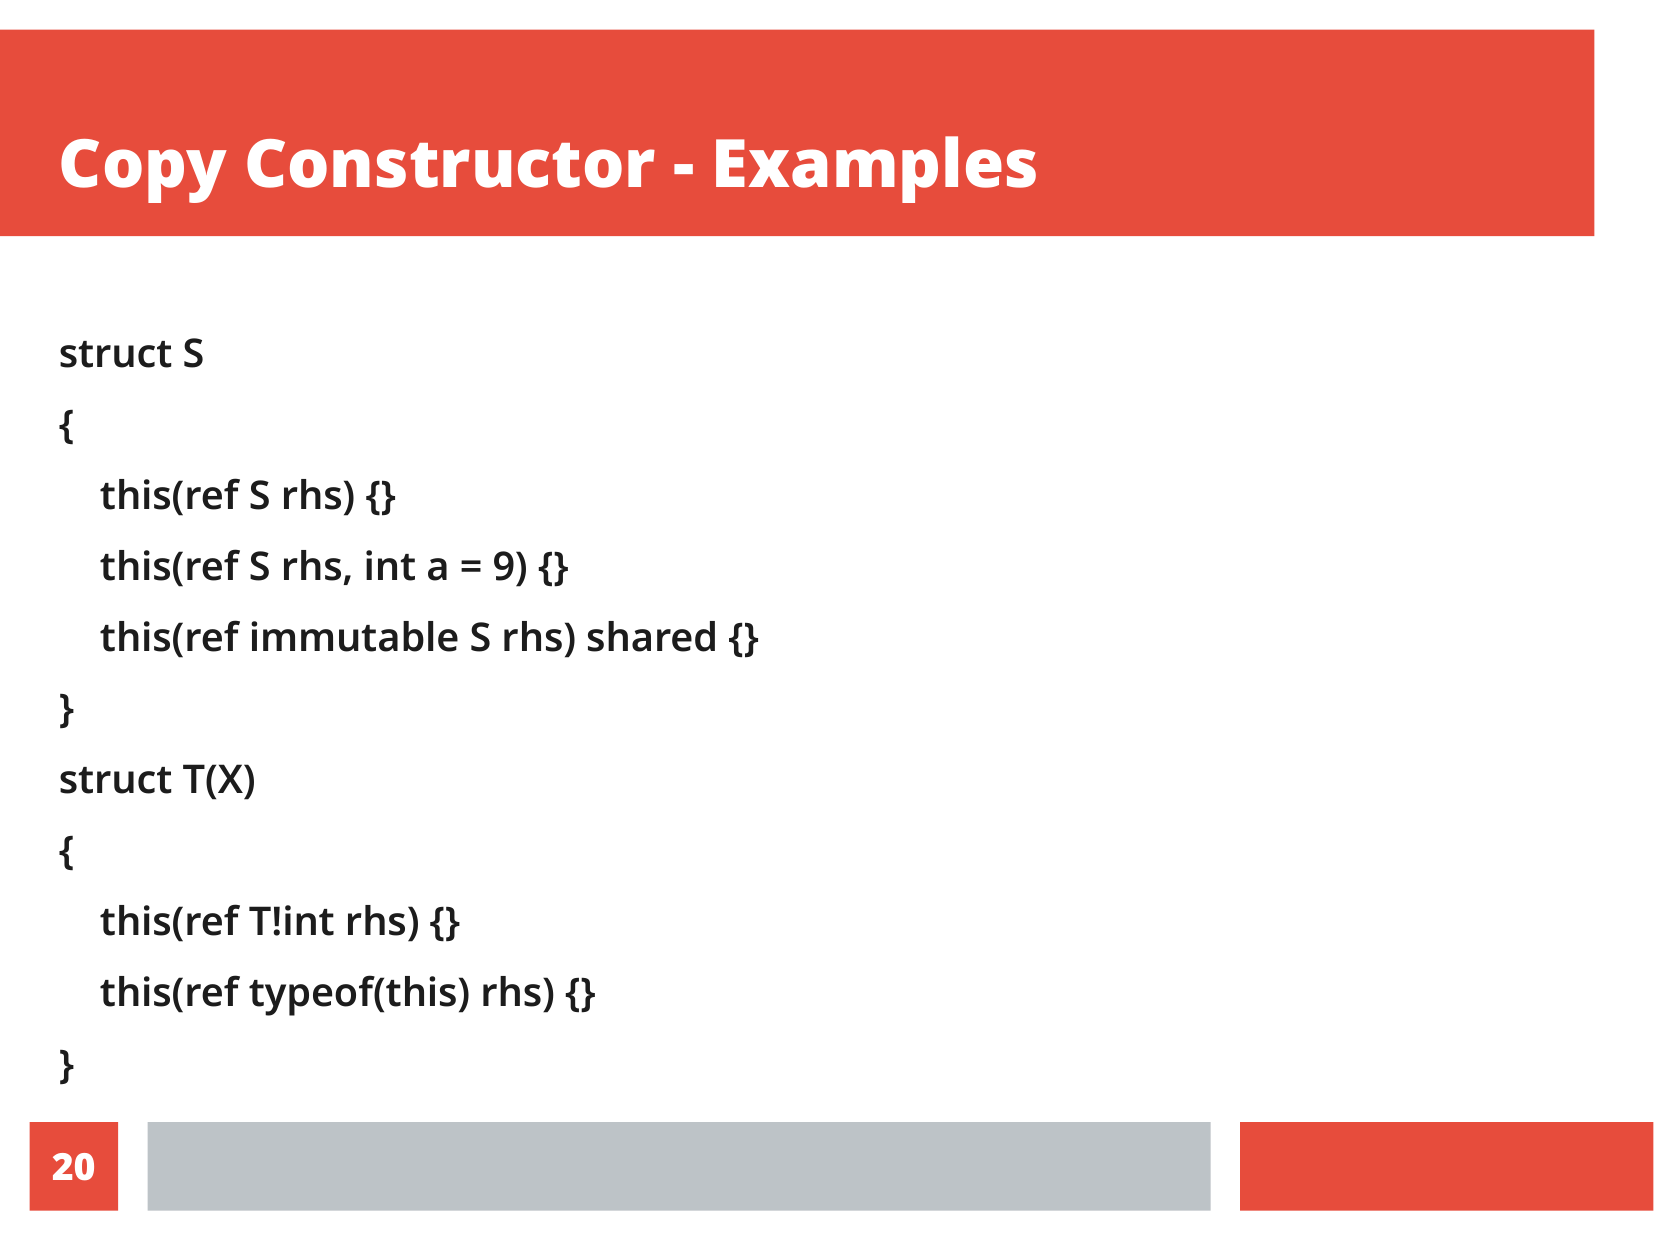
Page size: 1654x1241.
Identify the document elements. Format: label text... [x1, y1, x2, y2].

title Copy Constructor - Examples [59, 59, 1595, 207]
list struct S { this(ref S rhs) {} this(ref S rhs, int a = 9) {} this(ref immutable S rhs) shared {} } struct T(X) { this(ref T!int rhs) {} this(ref typeof(this) rhs) {} } [59, 324, 1565, 1093]
